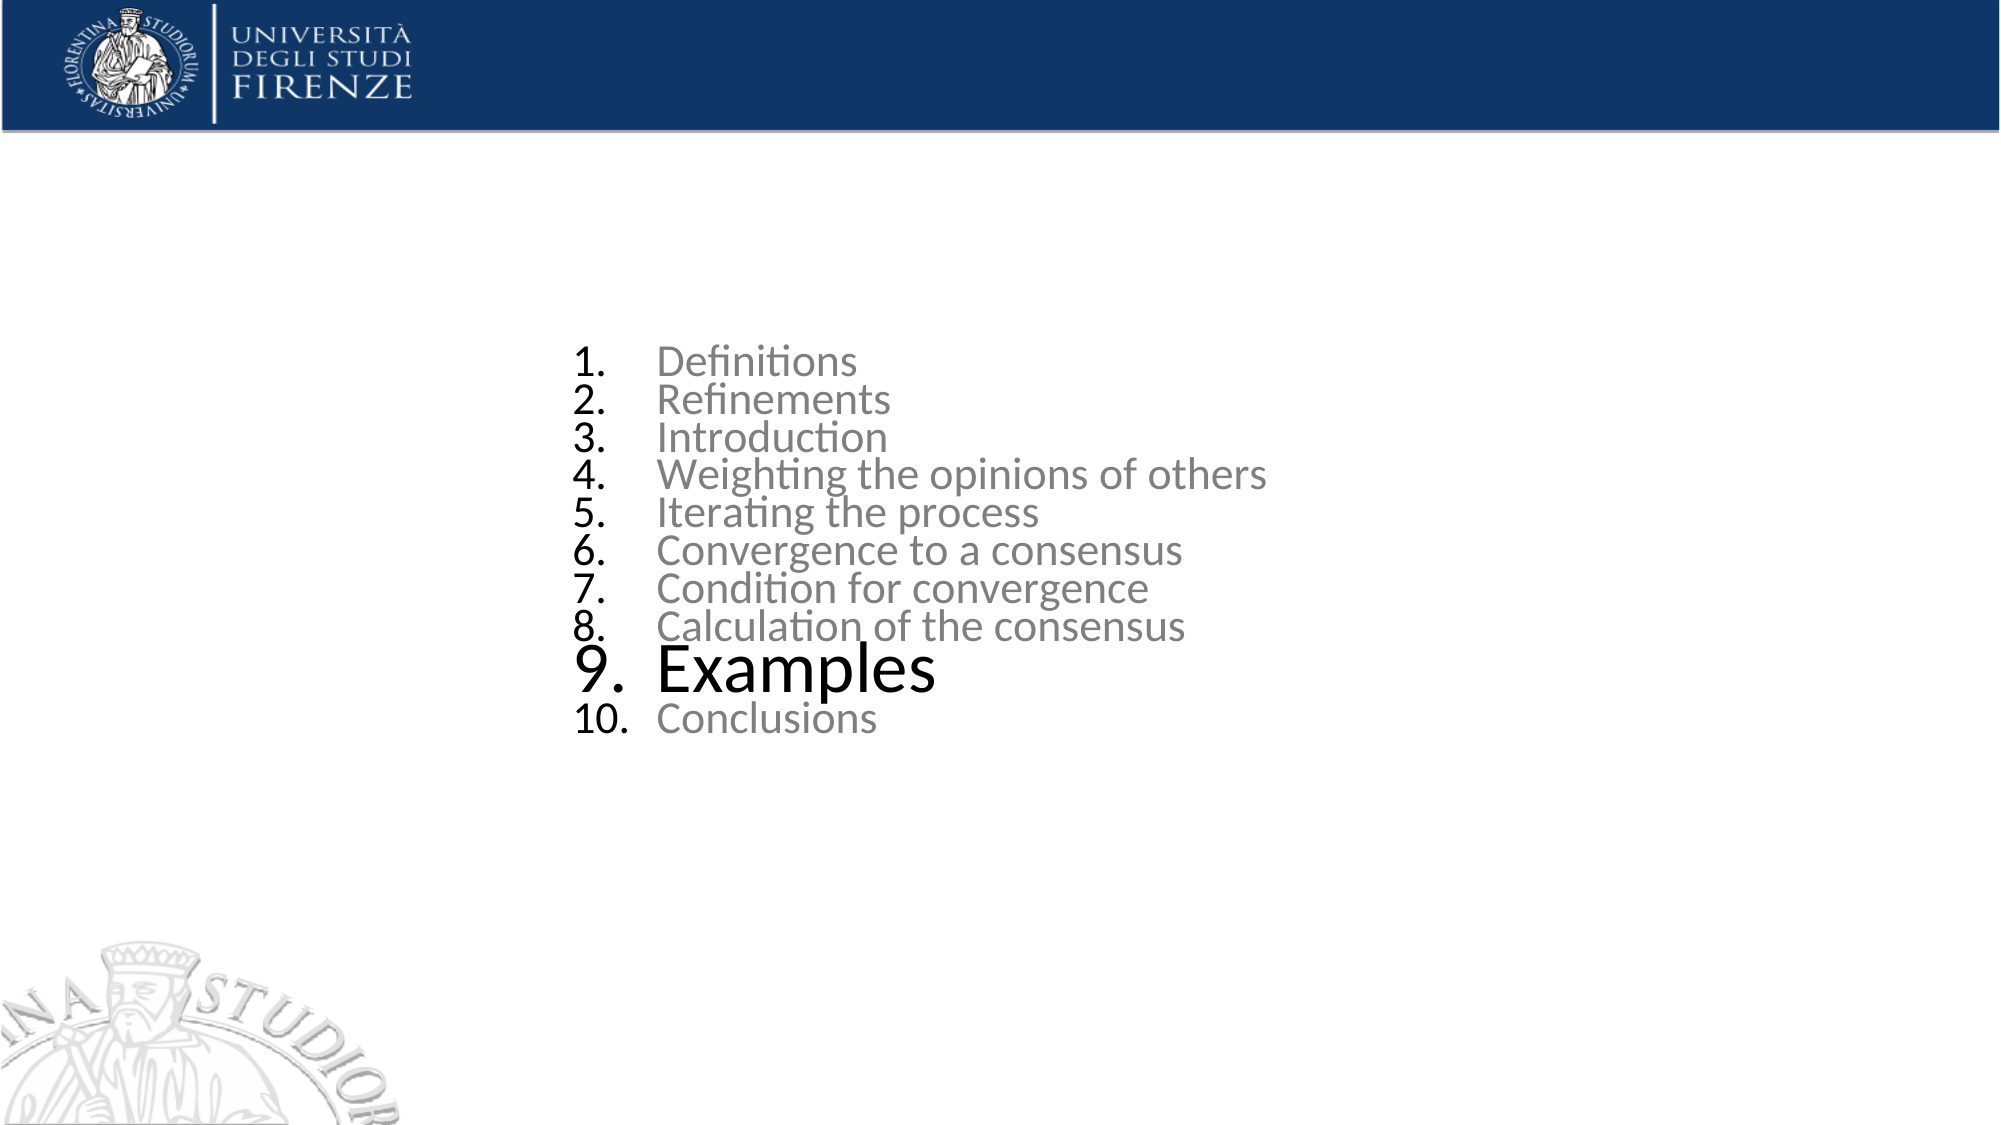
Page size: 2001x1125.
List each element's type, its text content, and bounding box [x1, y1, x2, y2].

text_box Definitions Refinements Introduction Weighting the opinions of others Iterating the process Convergence to a consensus Condition for convergence Calculation of the consensus Examples Conclusions [557, 346, 1745, 757]
